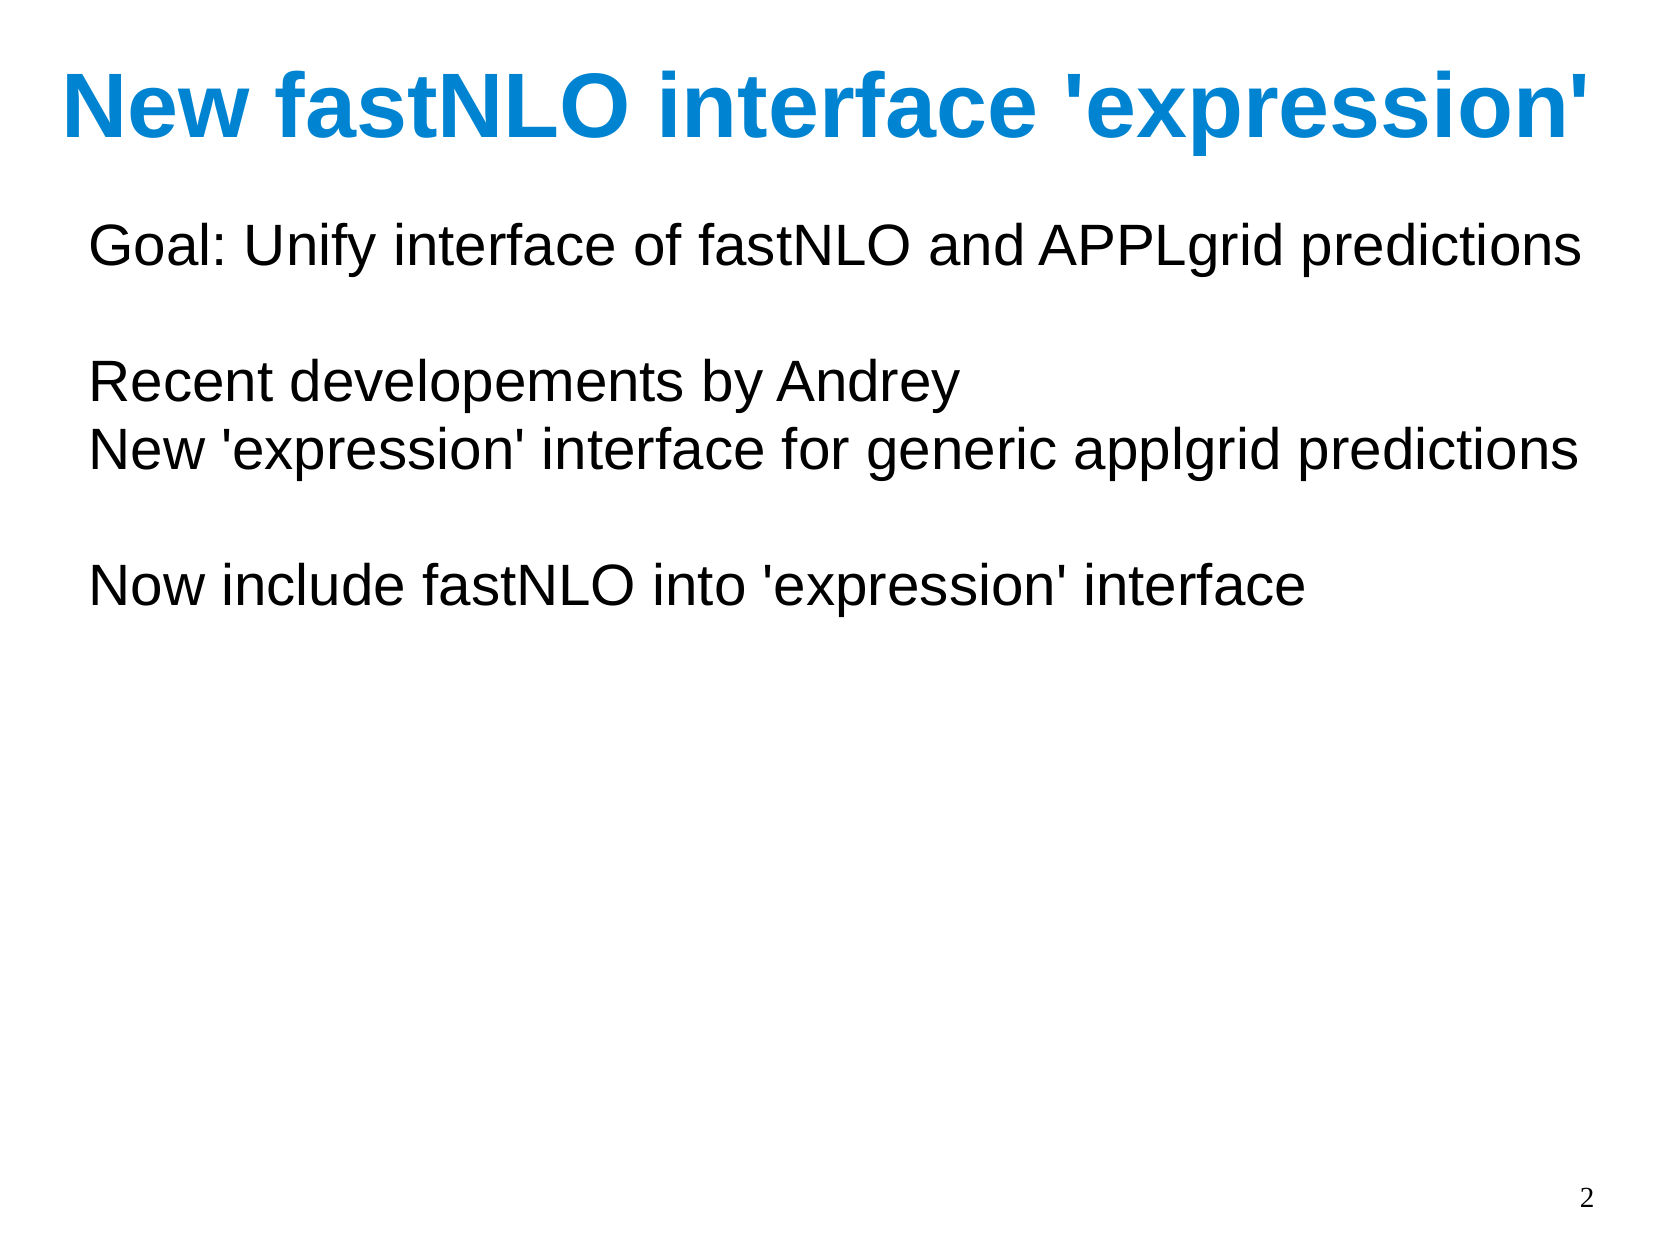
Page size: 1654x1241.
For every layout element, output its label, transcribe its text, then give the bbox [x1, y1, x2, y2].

title New fastNLO interface 'expression' [23, 35, 1630, 178]
list Goal: Unify interface of fastNLO and APPLgrid predictions Recent developements by Andrey New 'expression' interface for generic applgrid predictions Now include fastNLO into 'expression' interface [70, 212, 1595, 1158]
